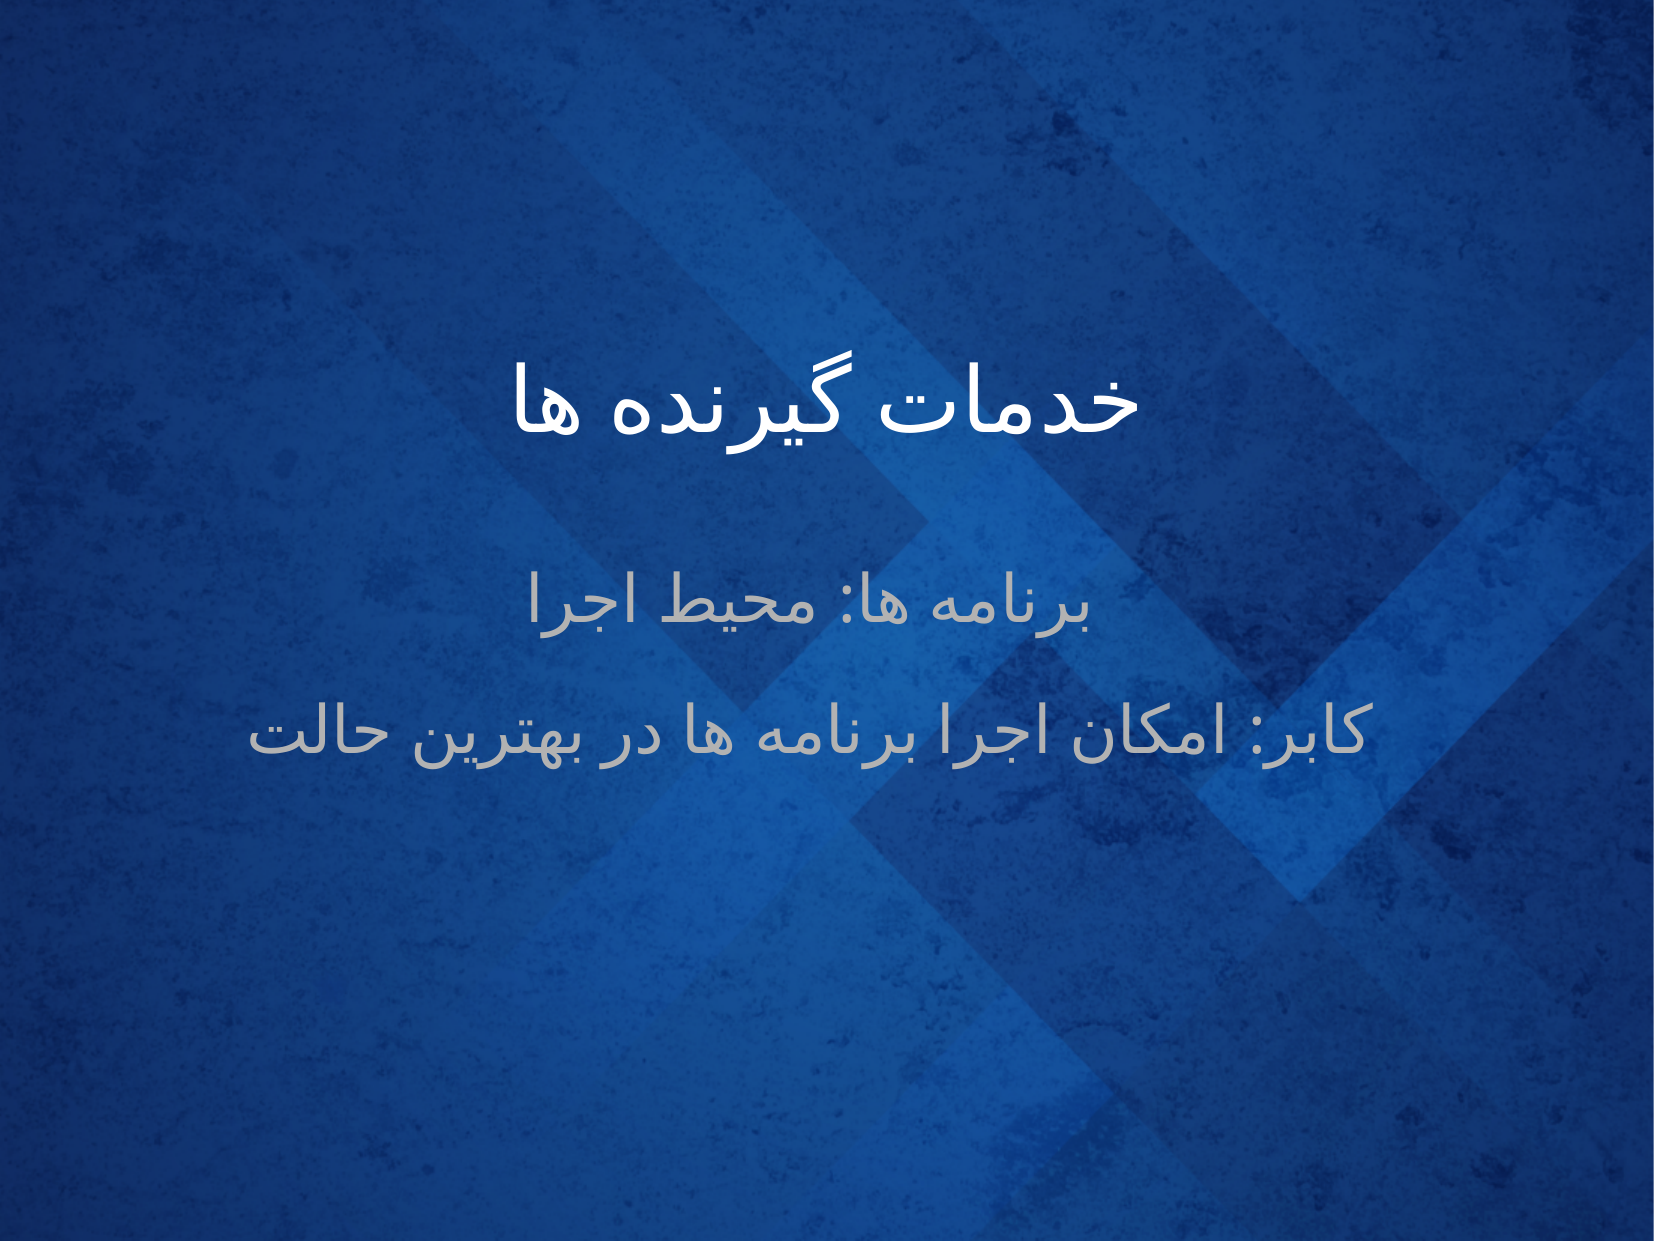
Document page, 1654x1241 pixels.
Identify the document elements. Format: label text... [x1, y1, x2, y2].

title خدمات گیرنده ها [82, 307, 1571, 515]
subtitle برنامه ها: محیط اجرا کابر: امکان اجرا برنامه ها در بهترین حالت [82, 519, 1538, 1157]
picture [0, 0, 1654, 1241]
